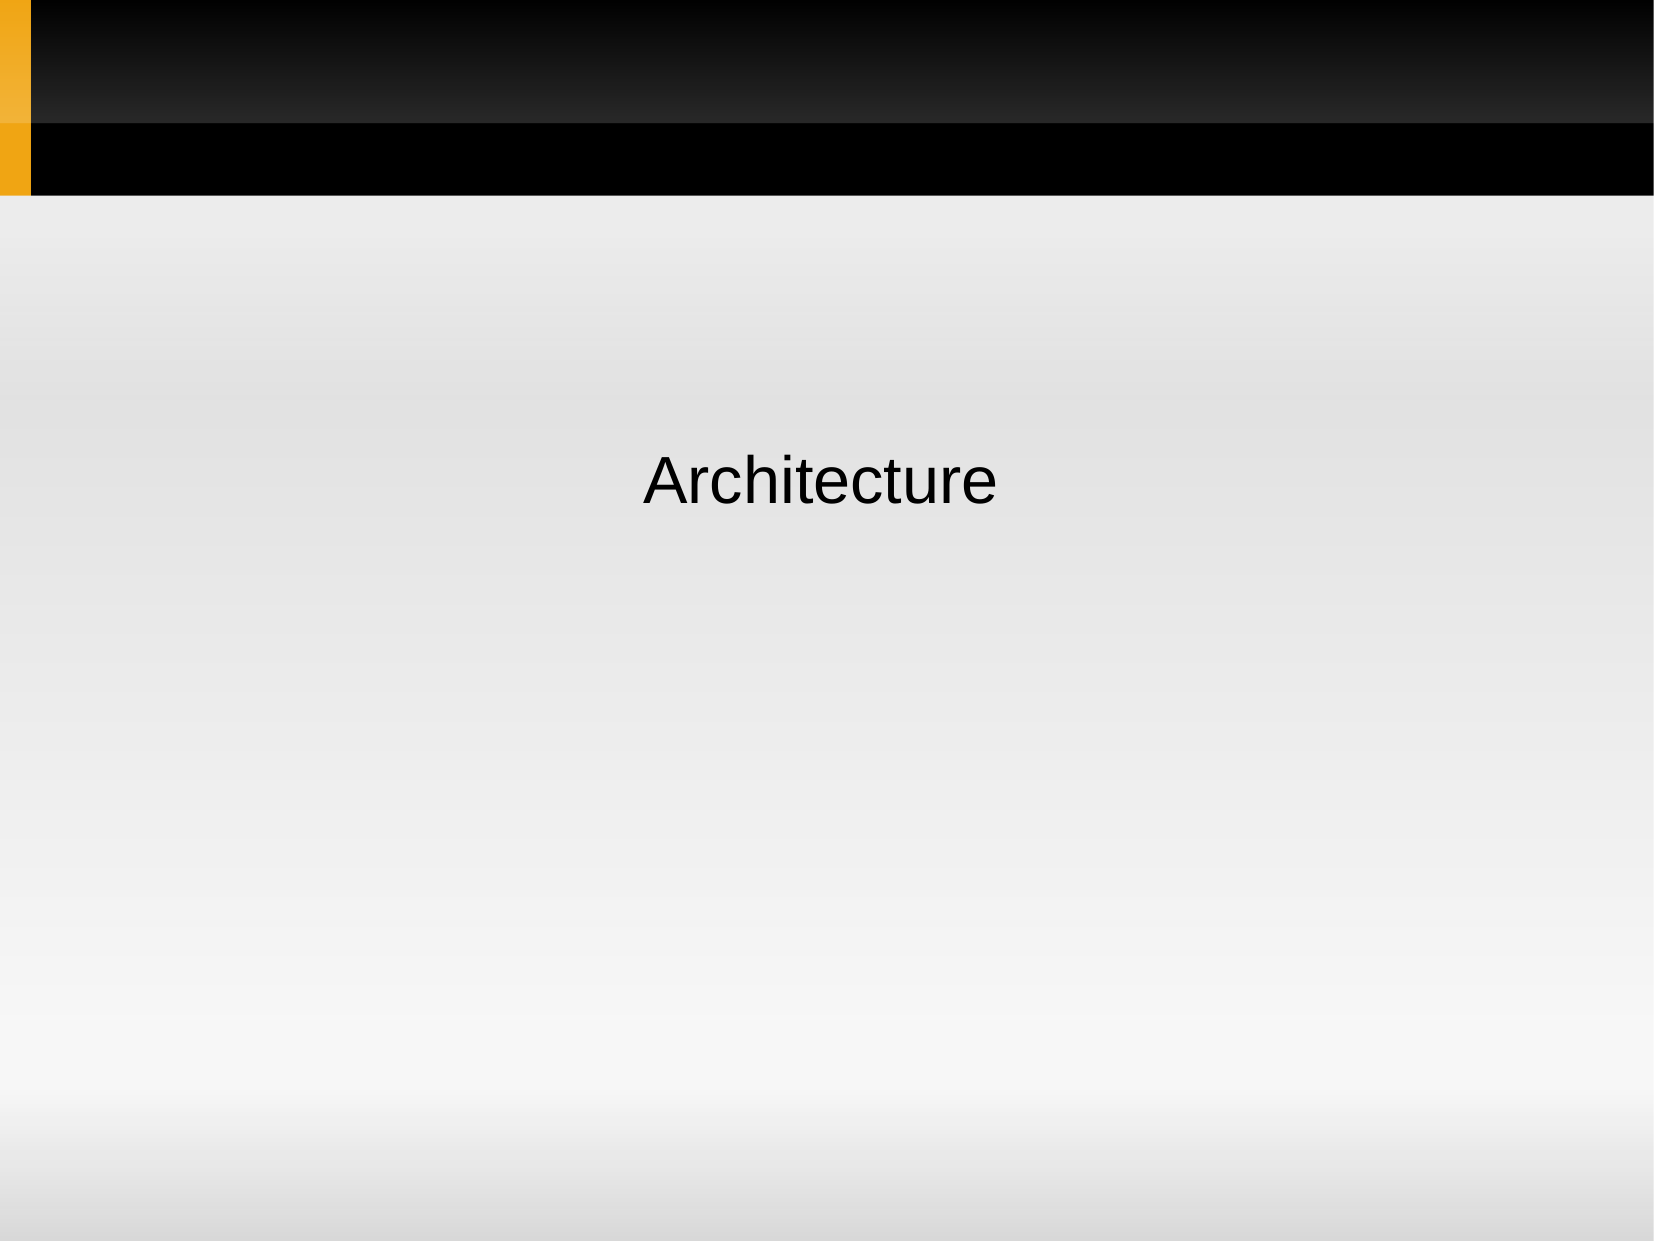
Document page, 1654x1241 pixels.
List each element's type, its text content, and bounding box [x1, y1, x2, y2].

picture [0, 0, 1654, 1241]
subtitle Architecture [76, 7, 1565, 1102]
